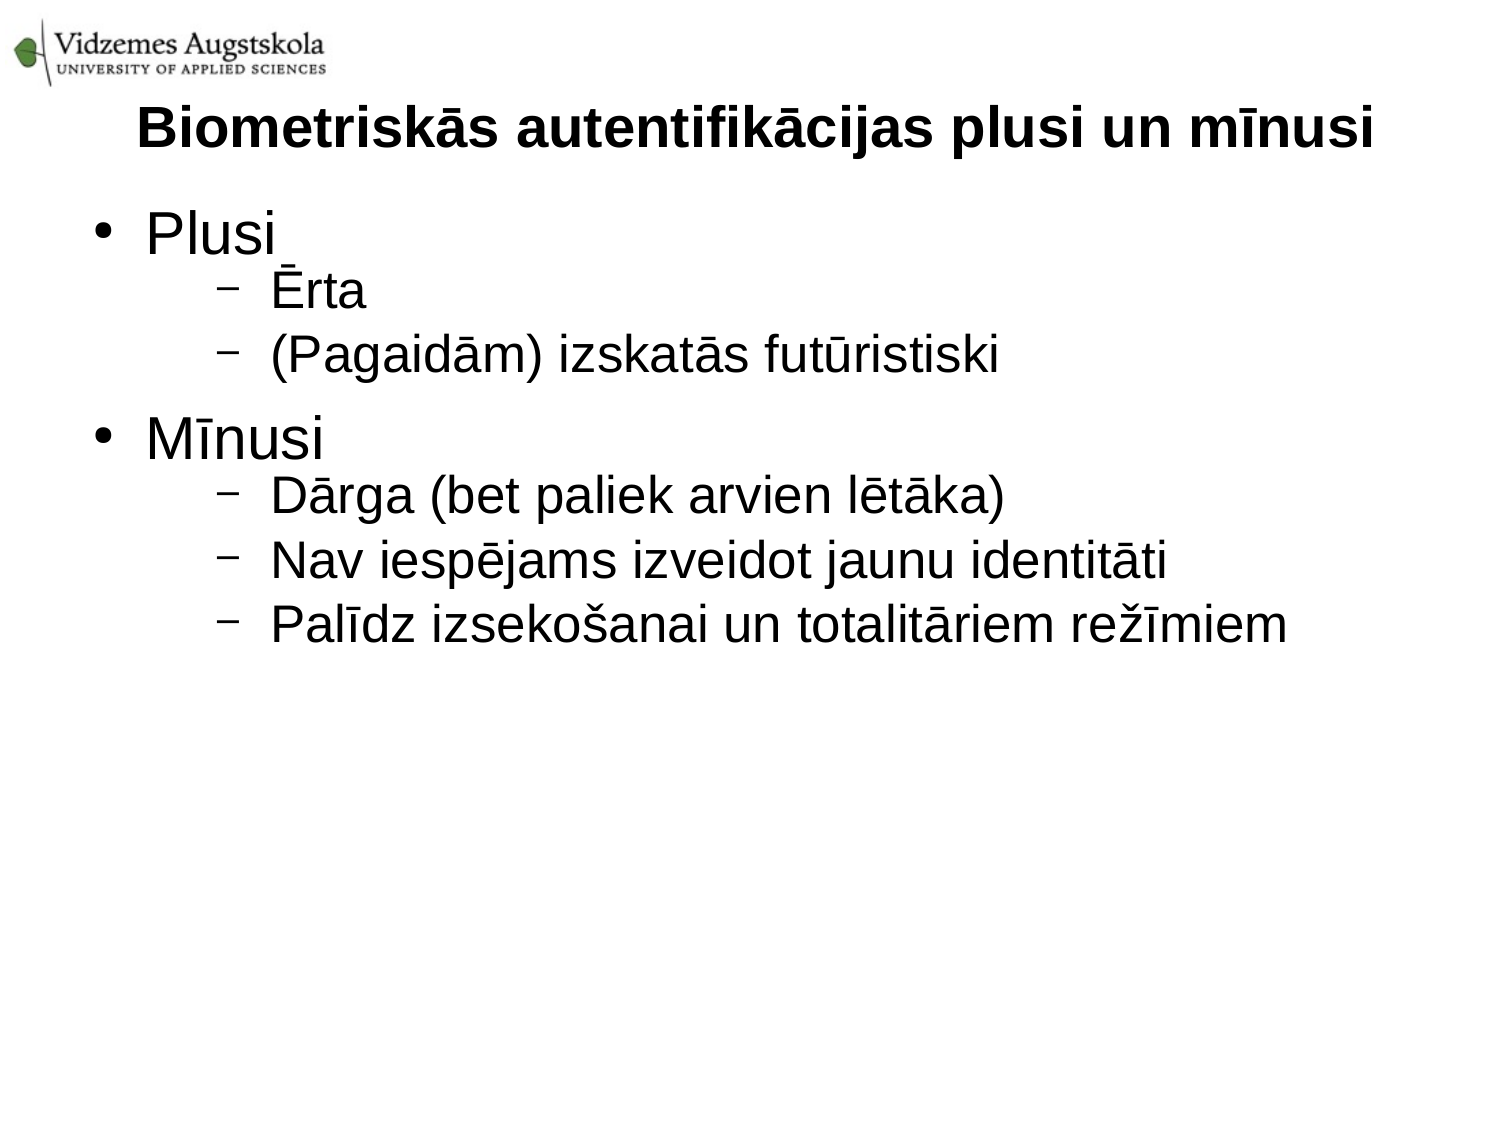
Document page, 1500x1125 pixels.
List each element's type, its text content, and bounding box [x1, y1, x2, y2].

picture [5, 2, 334, 102]
title Biometriskās autentifikācijas plusi un mīnusi [70, 96, 1421, 162]
list Plusi Ērta (Pagaidām) izskatās futūristiski Mīnusi Dārga (bet paliek arvien lētāka) Nav iespējams izveidot jaunu identitāti Palīdz izsekošanai un totalitāriem režīmiem [75, 200, 1426, 1040]
